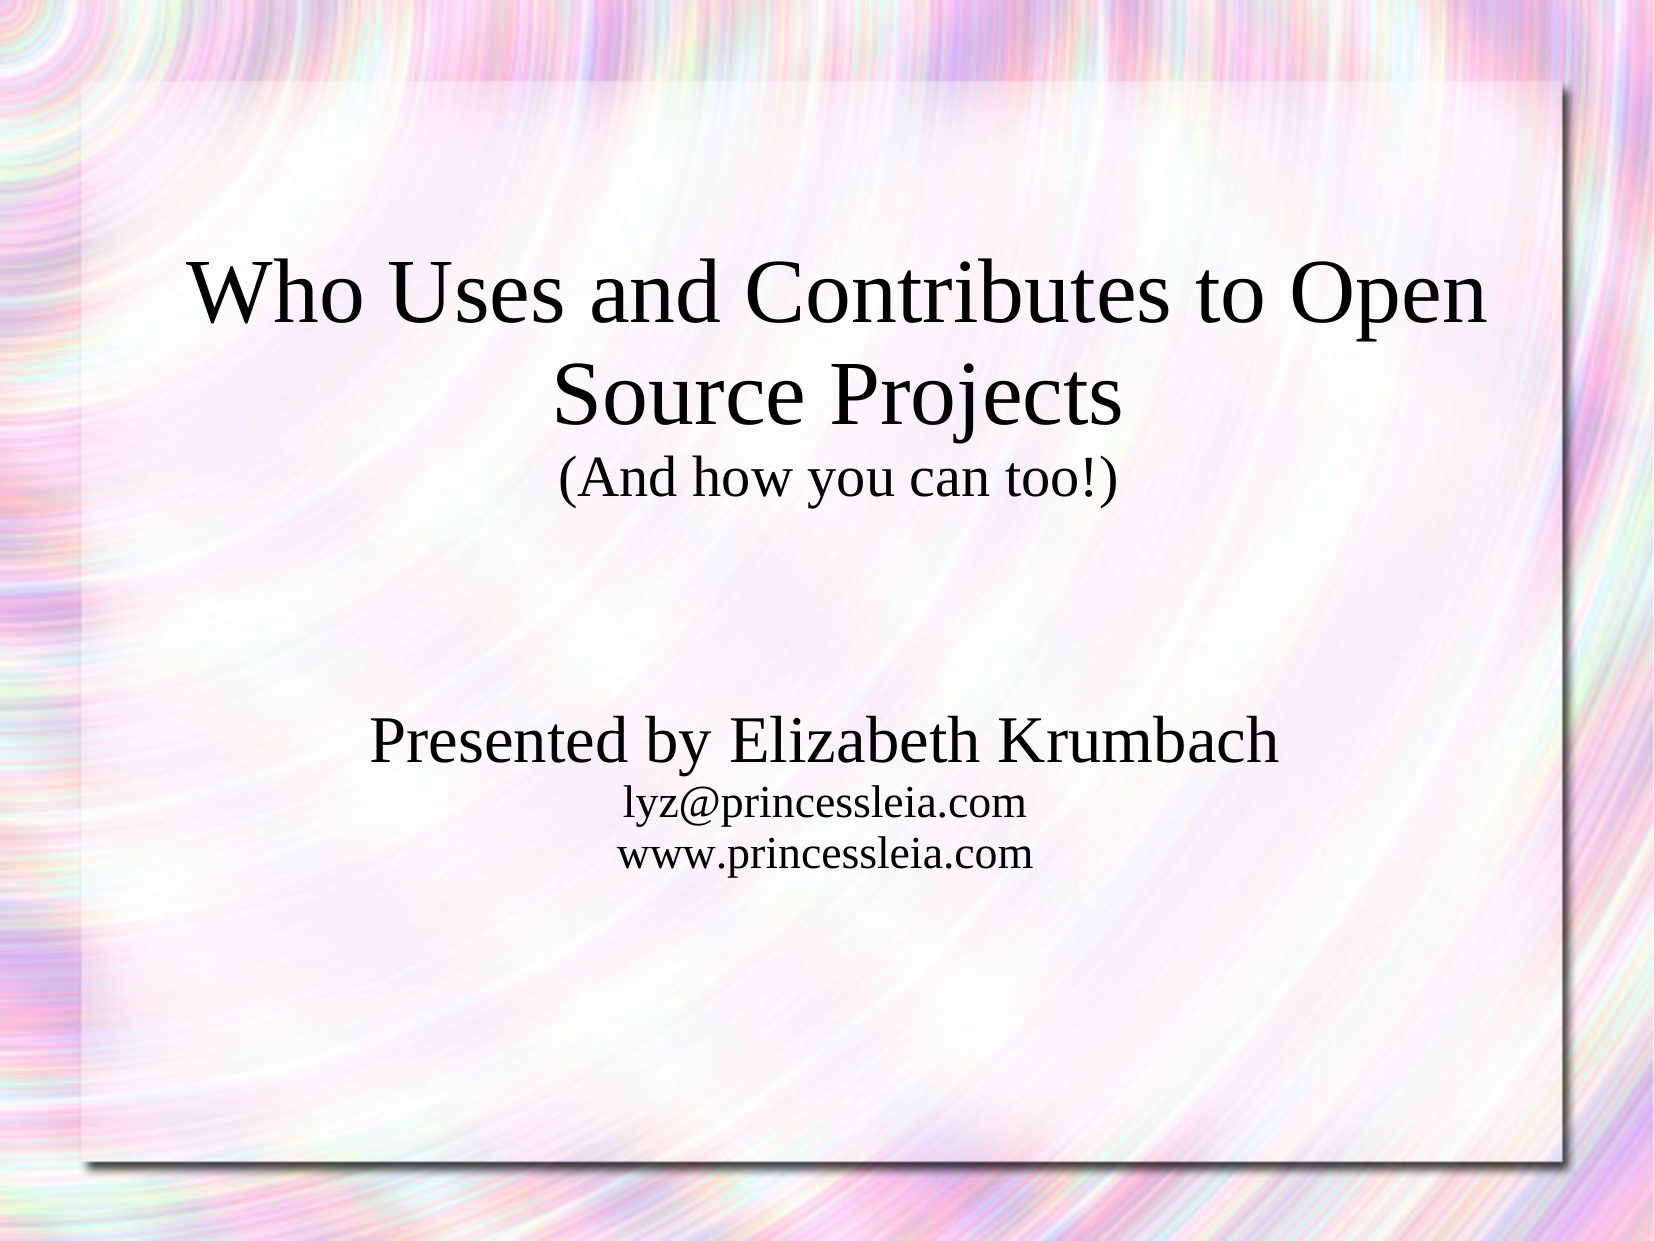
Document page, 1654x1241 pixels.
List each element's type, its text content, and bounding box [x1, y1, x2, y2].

subtitle Presented by Elizabeth Krumbach lyz@princessleia.com www.princessleia.com [101, 362, 1514, 1144]
title Who Uses and Contributes to Open Source Projects (And how you can too!) [112, 225, 1565, 526]
picture [0, 0, 1654, 1241]
